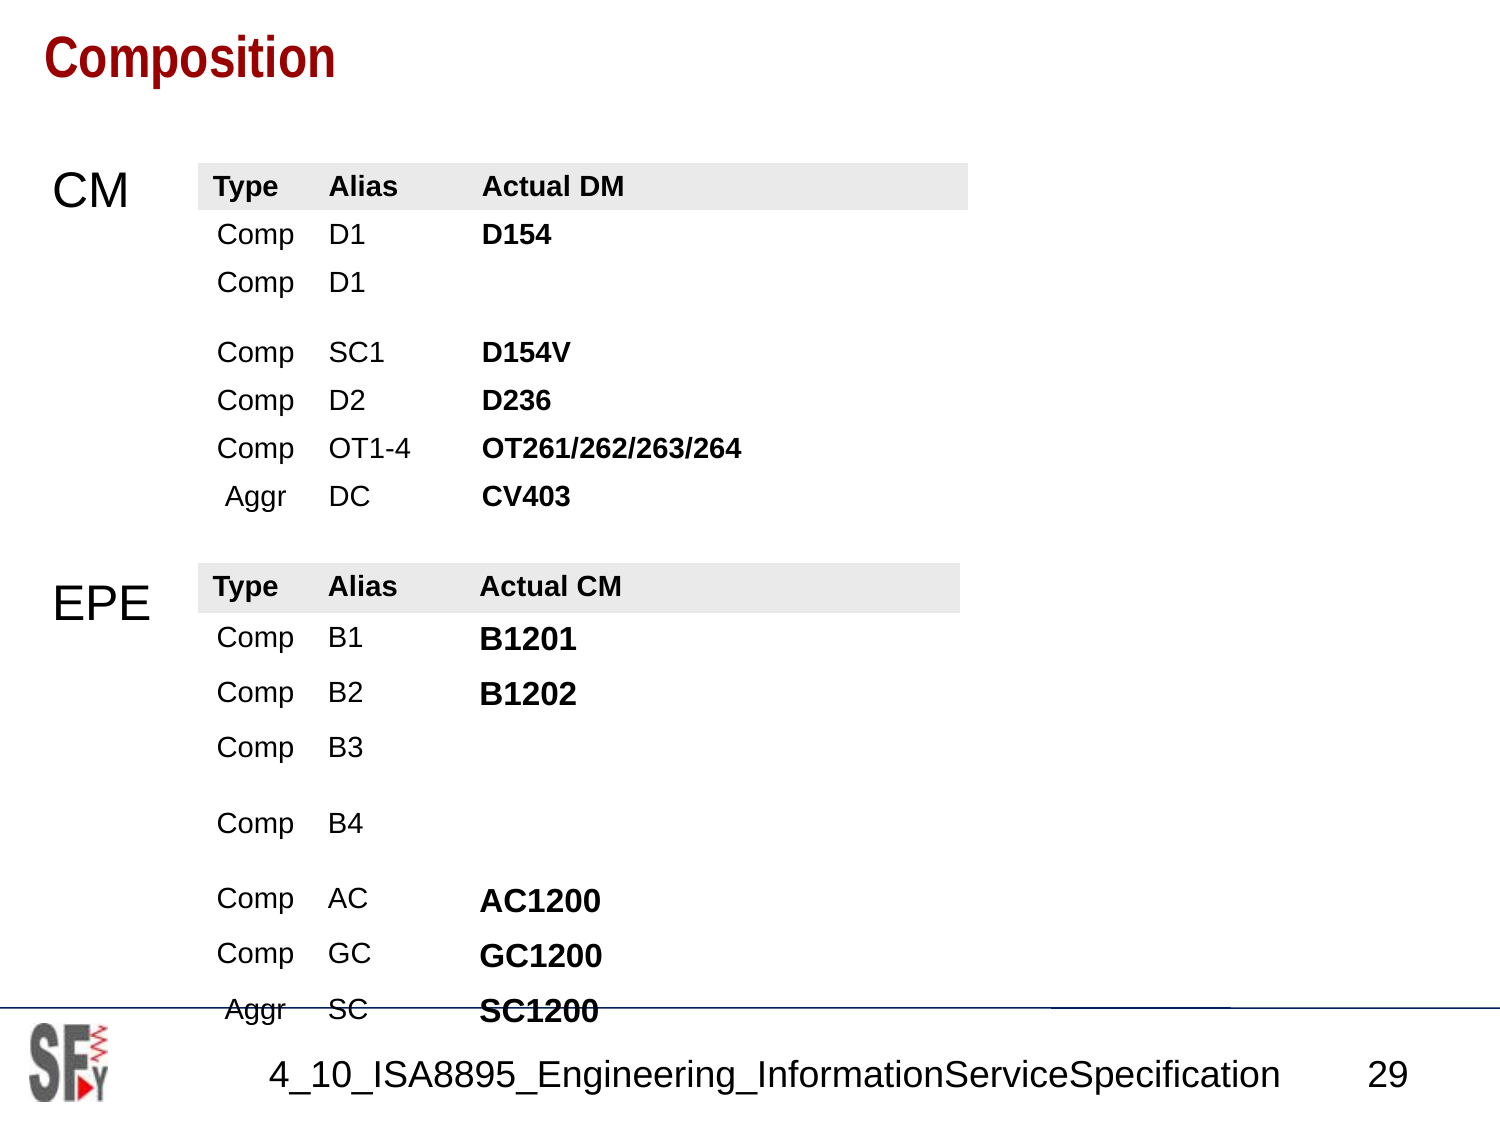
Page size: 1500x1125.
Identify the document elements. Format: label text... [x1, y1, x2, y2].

table_cell Comp [198, 258, 314, 329]
text_box CM [37, 149, 146, 226]
table_cell OT1-4 [314, 424, 467, 472]
table_header Actual DM [467, 163, 968, 210]
slide_number <numéro> [1352, 1034, 1490, 1103]
table_cell GC1200 [465, 930, 960, 985]
table_cell B3 [313, 724, 465, 799]
text_box EPE [37, 562, 167, 638]
table_cell B1202 [465, 668, 960, 724]
table_cell Comp [198, 874, 313, 930]
table_cell [467, 258, 968, 329]
table_cell AC1200 [465, 874, 960, 930]
table_cell Comp [198, 930, 313, 985]
table_cell AC [313, 874, 465, 930]
table_cell GC [313, 930, 465, 985]
table_cell SC1200 [465, 985, 960, 1040]
table_cell D2 [314, 376, 467, 424]
table_cell Comp [198, 376, 314, 424]
table_cell B4 [313, 799, 465, 874]
title Composition [29, 12, 1471, 138]
table_cell Aggr [198, 985, 313, 1040]
table_cell OT261/262/263/264 [467, 424, 968, 472]
table_cell D1 [314, 210, 467, 258]
table_cell [465, 724, 960, 799]
table_cell B1201 [465, 613, 960, 668]
table_cell SC1 [314, 329, 467, 376]
table_cell Comp [198, 210, 314, 258]
footer 4_10_ISA8895_Engineering_InformationServiceSpecification [253, 1034, 1336, 1103]
table_header Alias [313, 563, 465, 613]
table_cell D154 [467, 210, 968, 258]
table_cell Comp [198, 799, 313, 874]
table_cell D236 [467, 376, 968, 424]
table_cell Aggr [198, 472, 314, 520]
table_header Type [198, 563, 313, 613]
table_header Alias [314, 163, 467, 210]
table_cell DC [314, 472, 467, 520]
table_cell B2 [313, 668, 465, 724]
table_cell Comp [198, 329, 314, 376]
table_cell Comp [198, 668, 313, 724]
table_cell SC [313, 985, 465, 1040]
table_cell CV403 [467, 472, 968, 520]
table_cell D154V [467, 329, 968, 376]
table_cell [465, 799, 960, 874]
table_cell D1 [314, 258, 467, 329]
table_cell Comp [198, 724, 313, 799]
table_cell Comp [198, 424, 314, 472]
table_cell B1 [313, 613, 465, 668]
table_header Type [198, 163, 314, 210]
picture [29, 1023, 108, 1102]
table_cell Comp [198, 613, 313, 668]
table_header Actual CM [465, 563, 960, 613]
